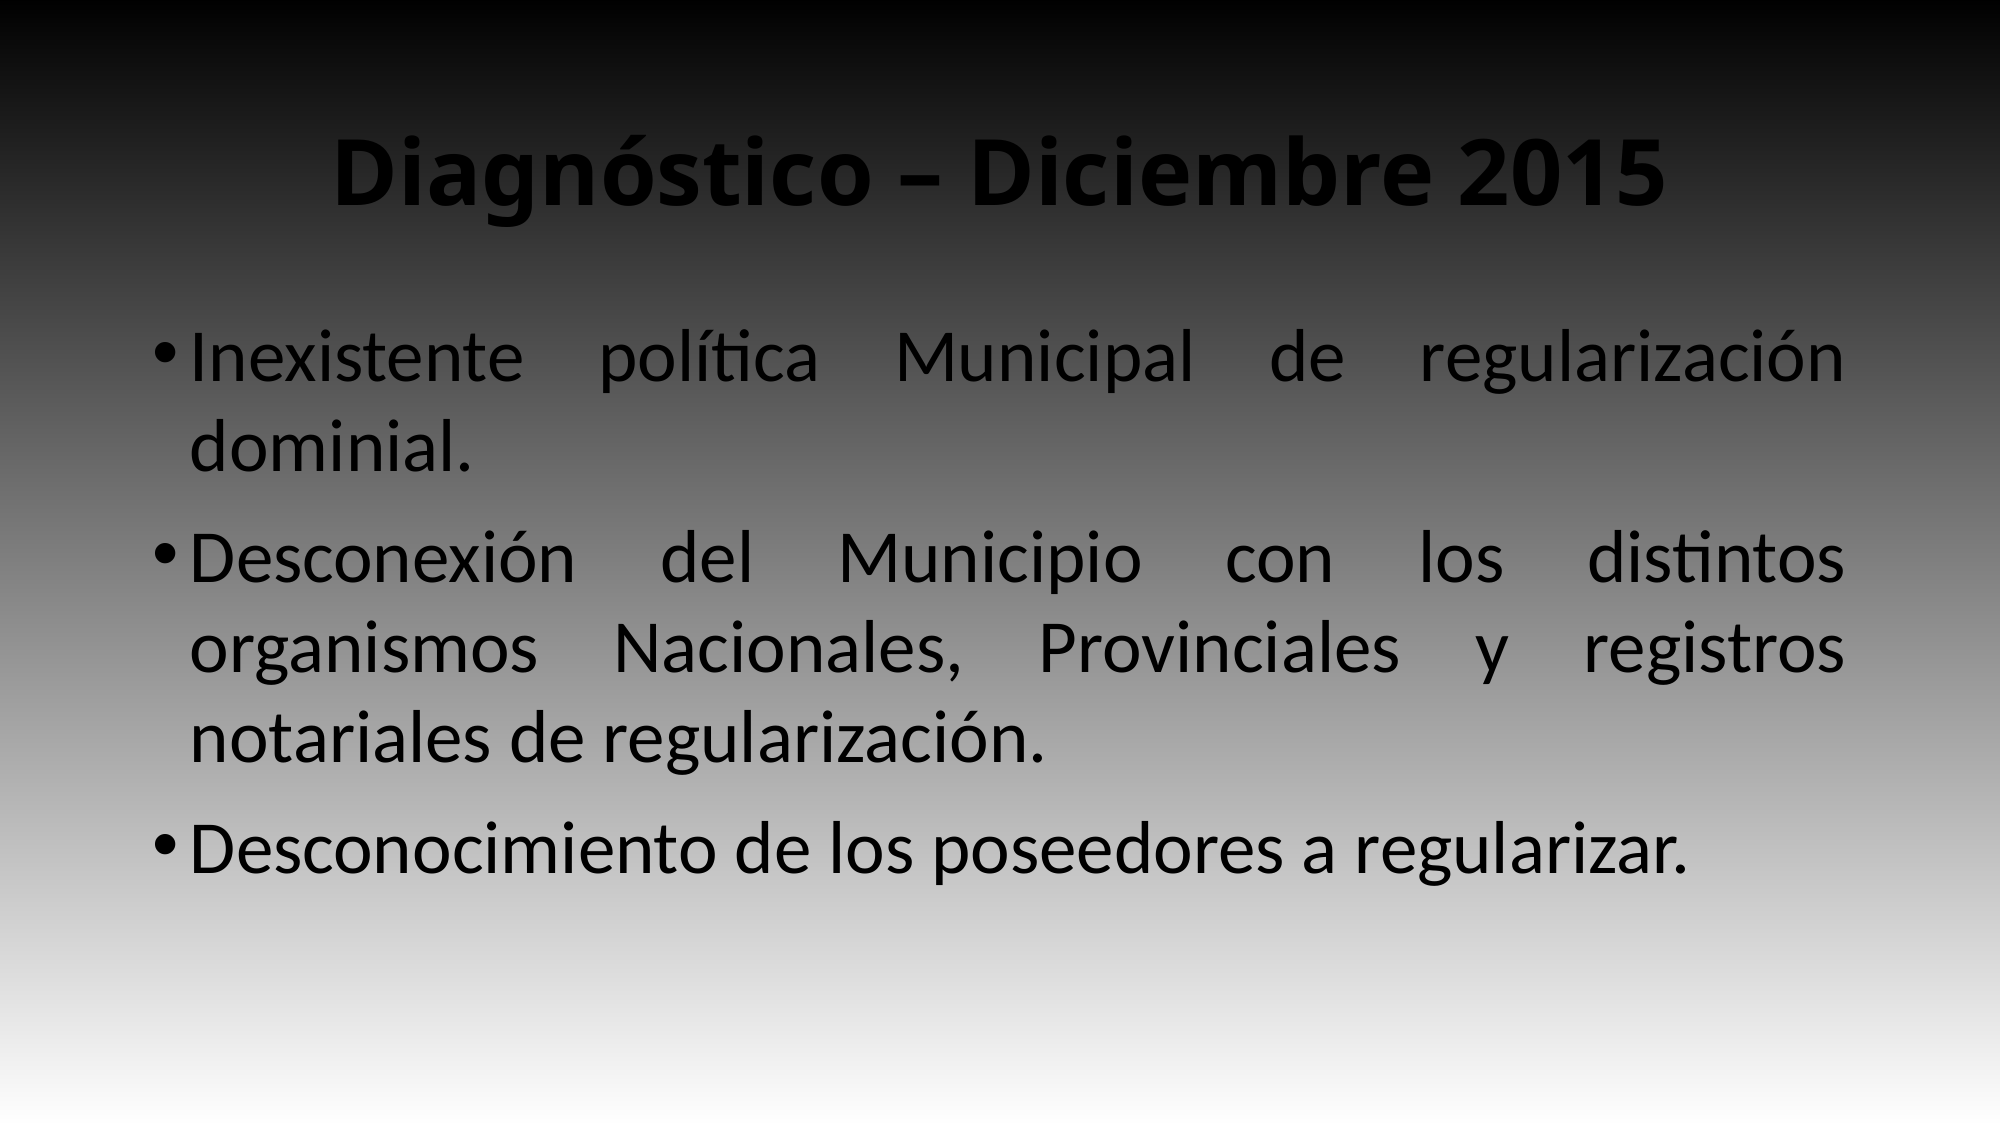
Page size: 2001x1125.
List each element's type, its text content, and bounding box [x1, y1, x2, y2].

title Diagnóstico – Diciembre 2015 [137, 59, 1863, 278]
list Inexistente política Municipal de regularización dominial. Desconexión del Municipio con los distintos organismos Nacionales, Provinciales y registros notariales de regularización. Desconocimiento de los poseedores a regularizar. [137, 299, 1863, 1014]
